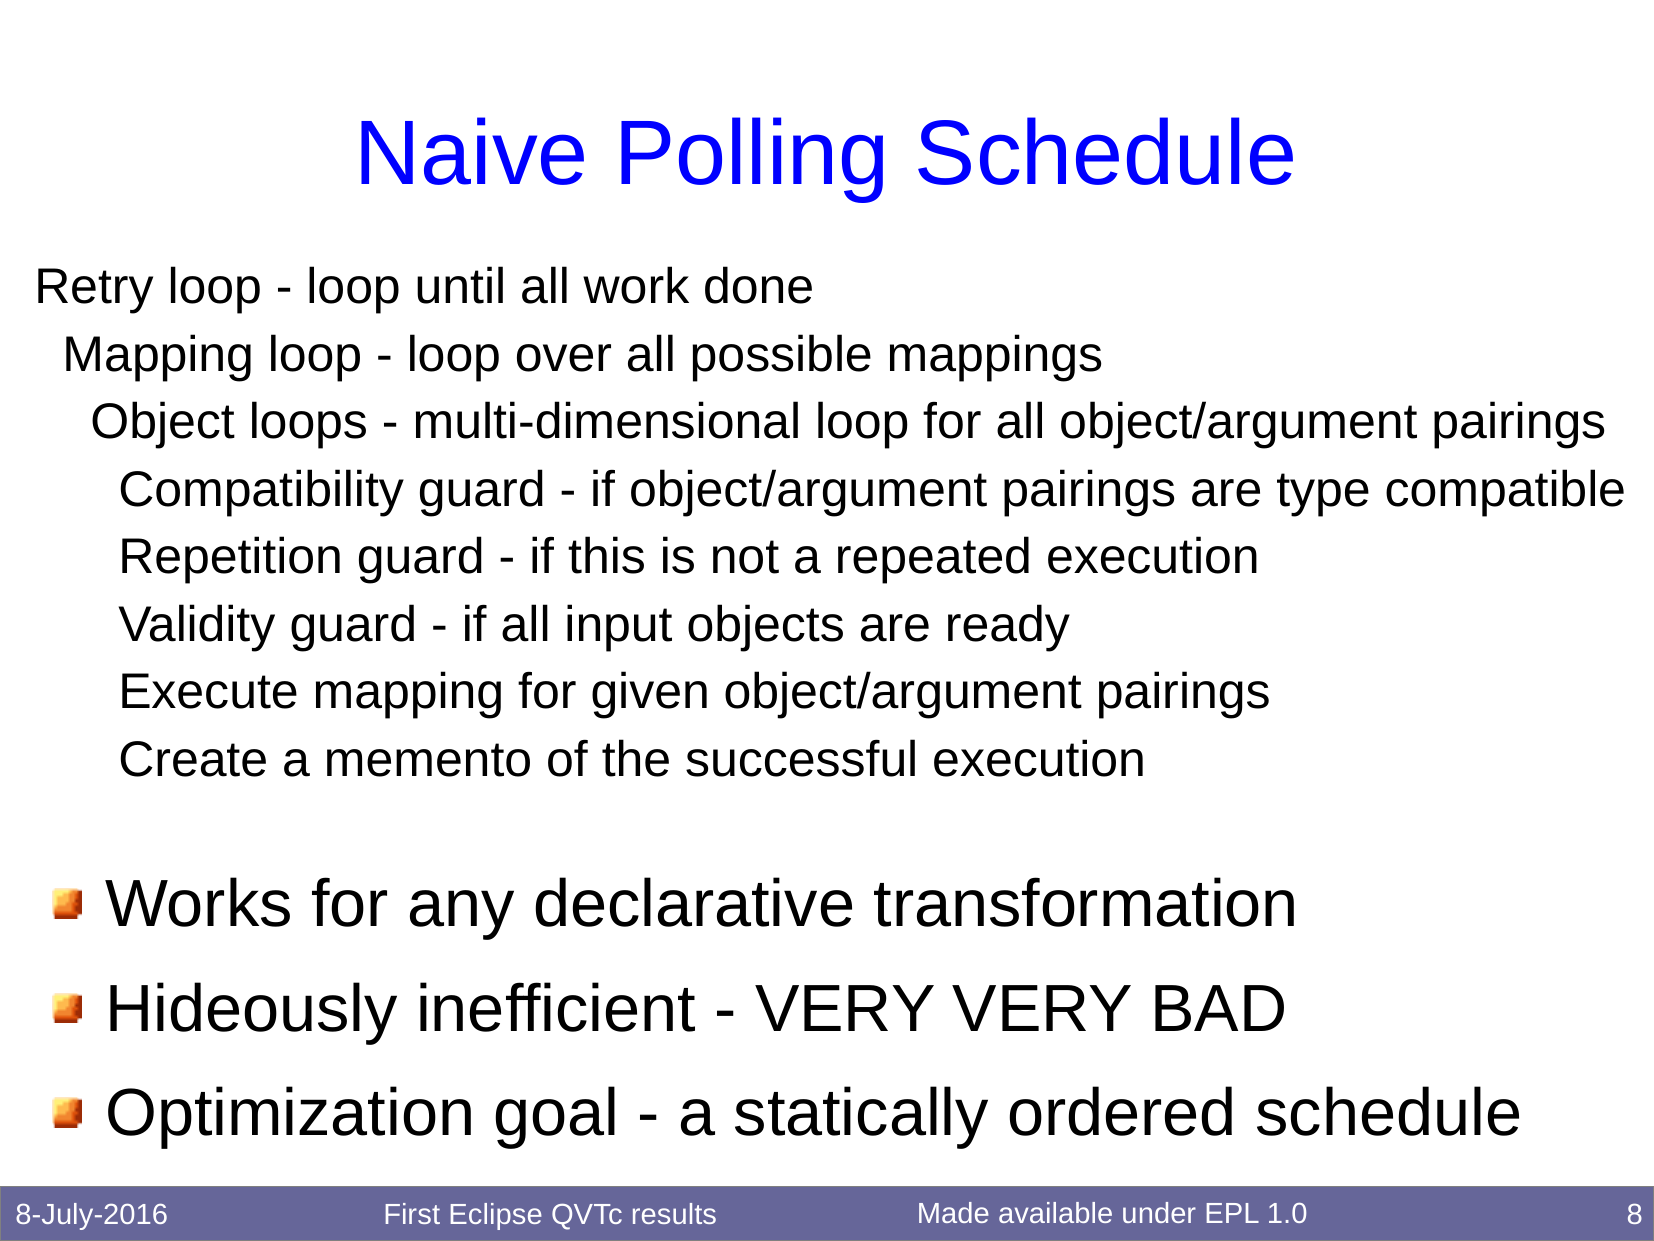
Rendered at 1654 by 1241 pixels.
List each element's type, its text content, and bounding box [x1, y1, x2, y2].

title Naive Polling Schedule [82, 49, 1571, 257]
list Retry loop - loop until all work done Mapping loop - loop over all possible mappings Object loops - multi-dimensional loop for all object/argument pairings Compatibility guard - if object/argument pairings are type compatible Repetition guard - if this is not a repeated execution Validity guard - if all input objects are ready Execute mapping for given object/argument pairings Create a memento of the successful execution Works for any declarative transformation Hideously inefficient - VERY VERY BAD Optimization goal - a statically ordered schedule [34, 258, 1634, 1150]
